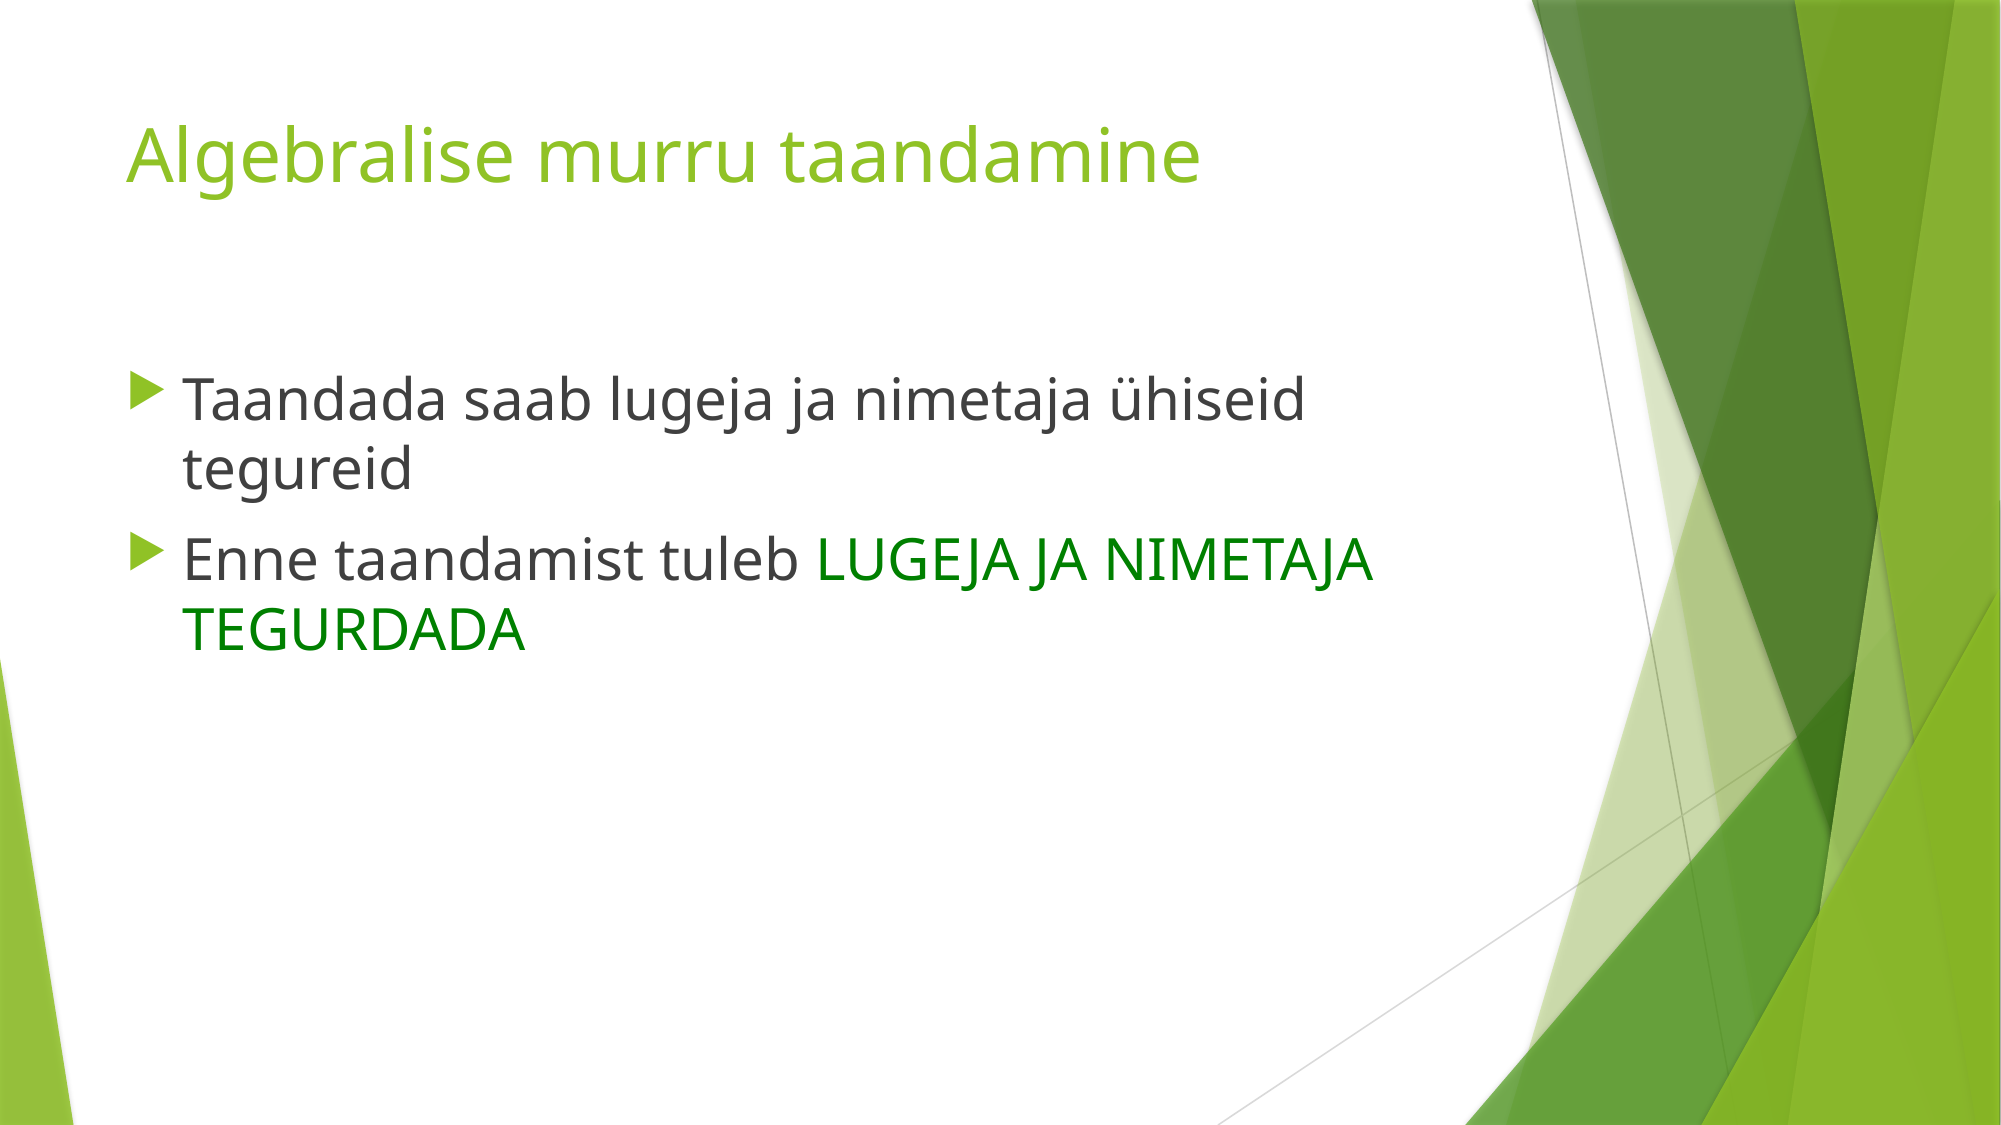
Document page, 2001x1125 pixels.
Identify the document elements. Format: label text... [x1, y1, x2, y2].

title Algebralise murru taandamine [111, 99, 1522, 317]
list Taandada saab lugeja ja nimetaja ühiseid tegureid Enne taandamist tuleb LUGEJA JA NIMETAJA TEGURDADA [111, 354, 1522, 992]
